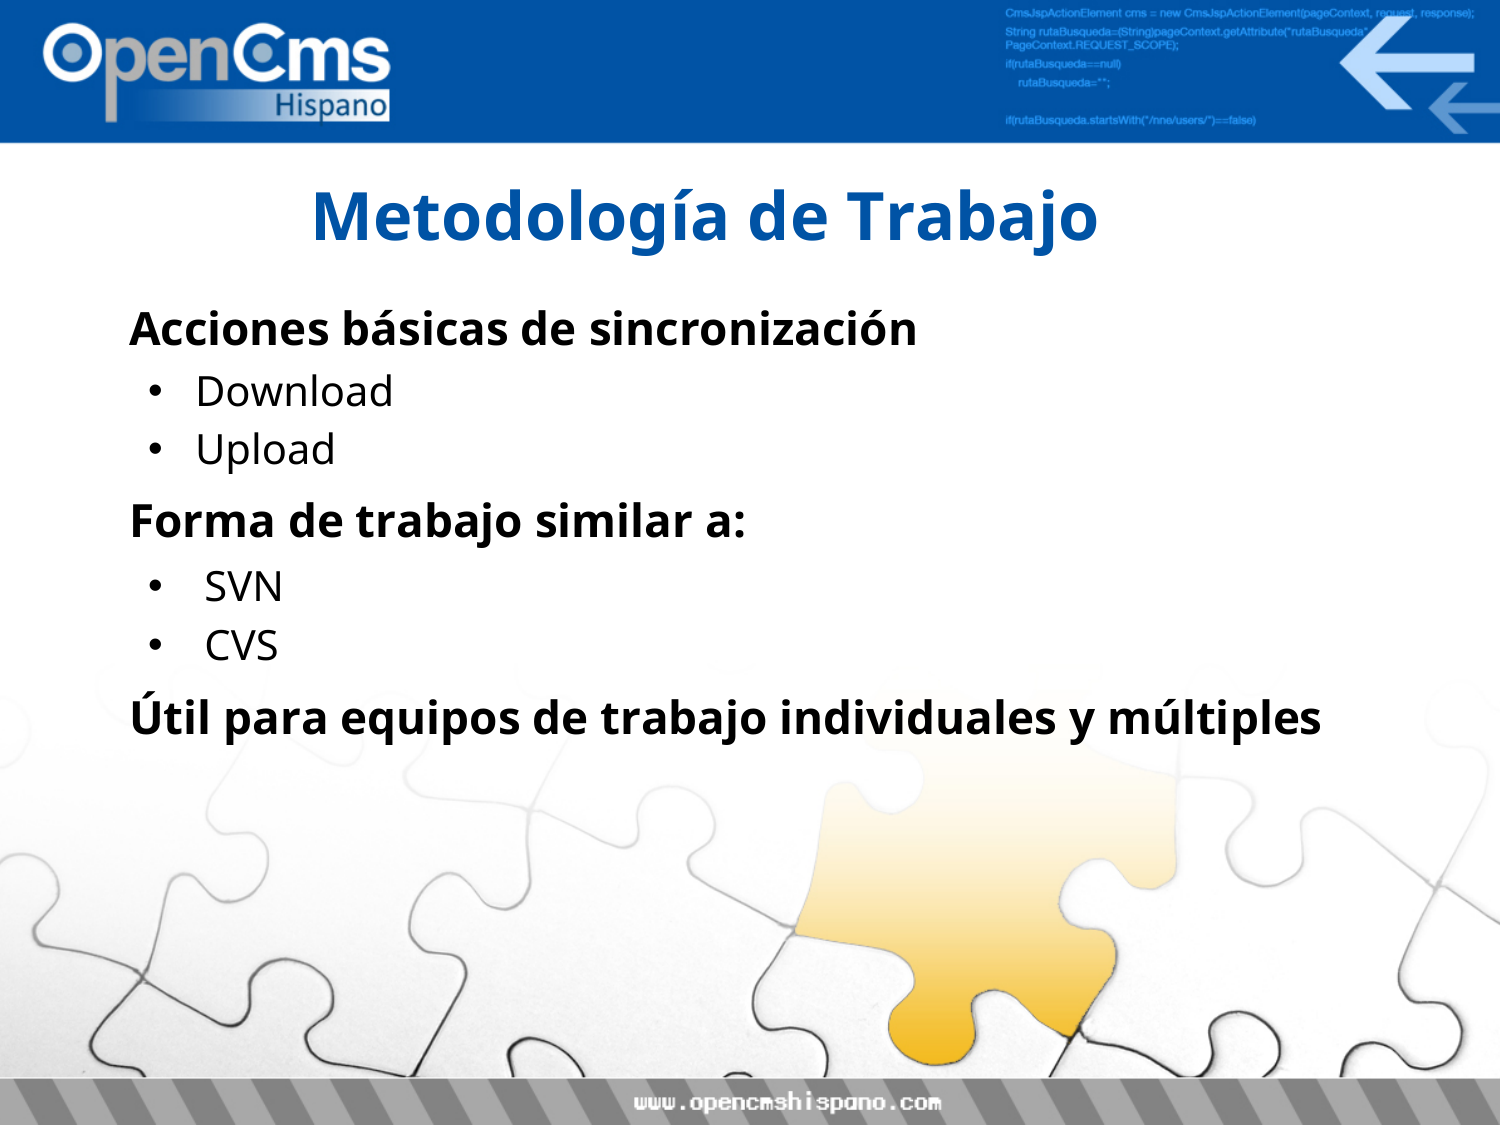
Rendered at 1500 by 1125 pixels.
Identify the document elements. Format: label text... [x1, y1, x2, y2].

text_box Acciones básicas de sincronización Download Upload Forma de trabajo similar a: SVN CVS Útil para equipos de trabajo individuales y múltiples [73, 295, 1329, 945]
text_box Metodología de Trabajo [82, 140, 1329, 295]
picture [0, 0, 1500, 1125]
